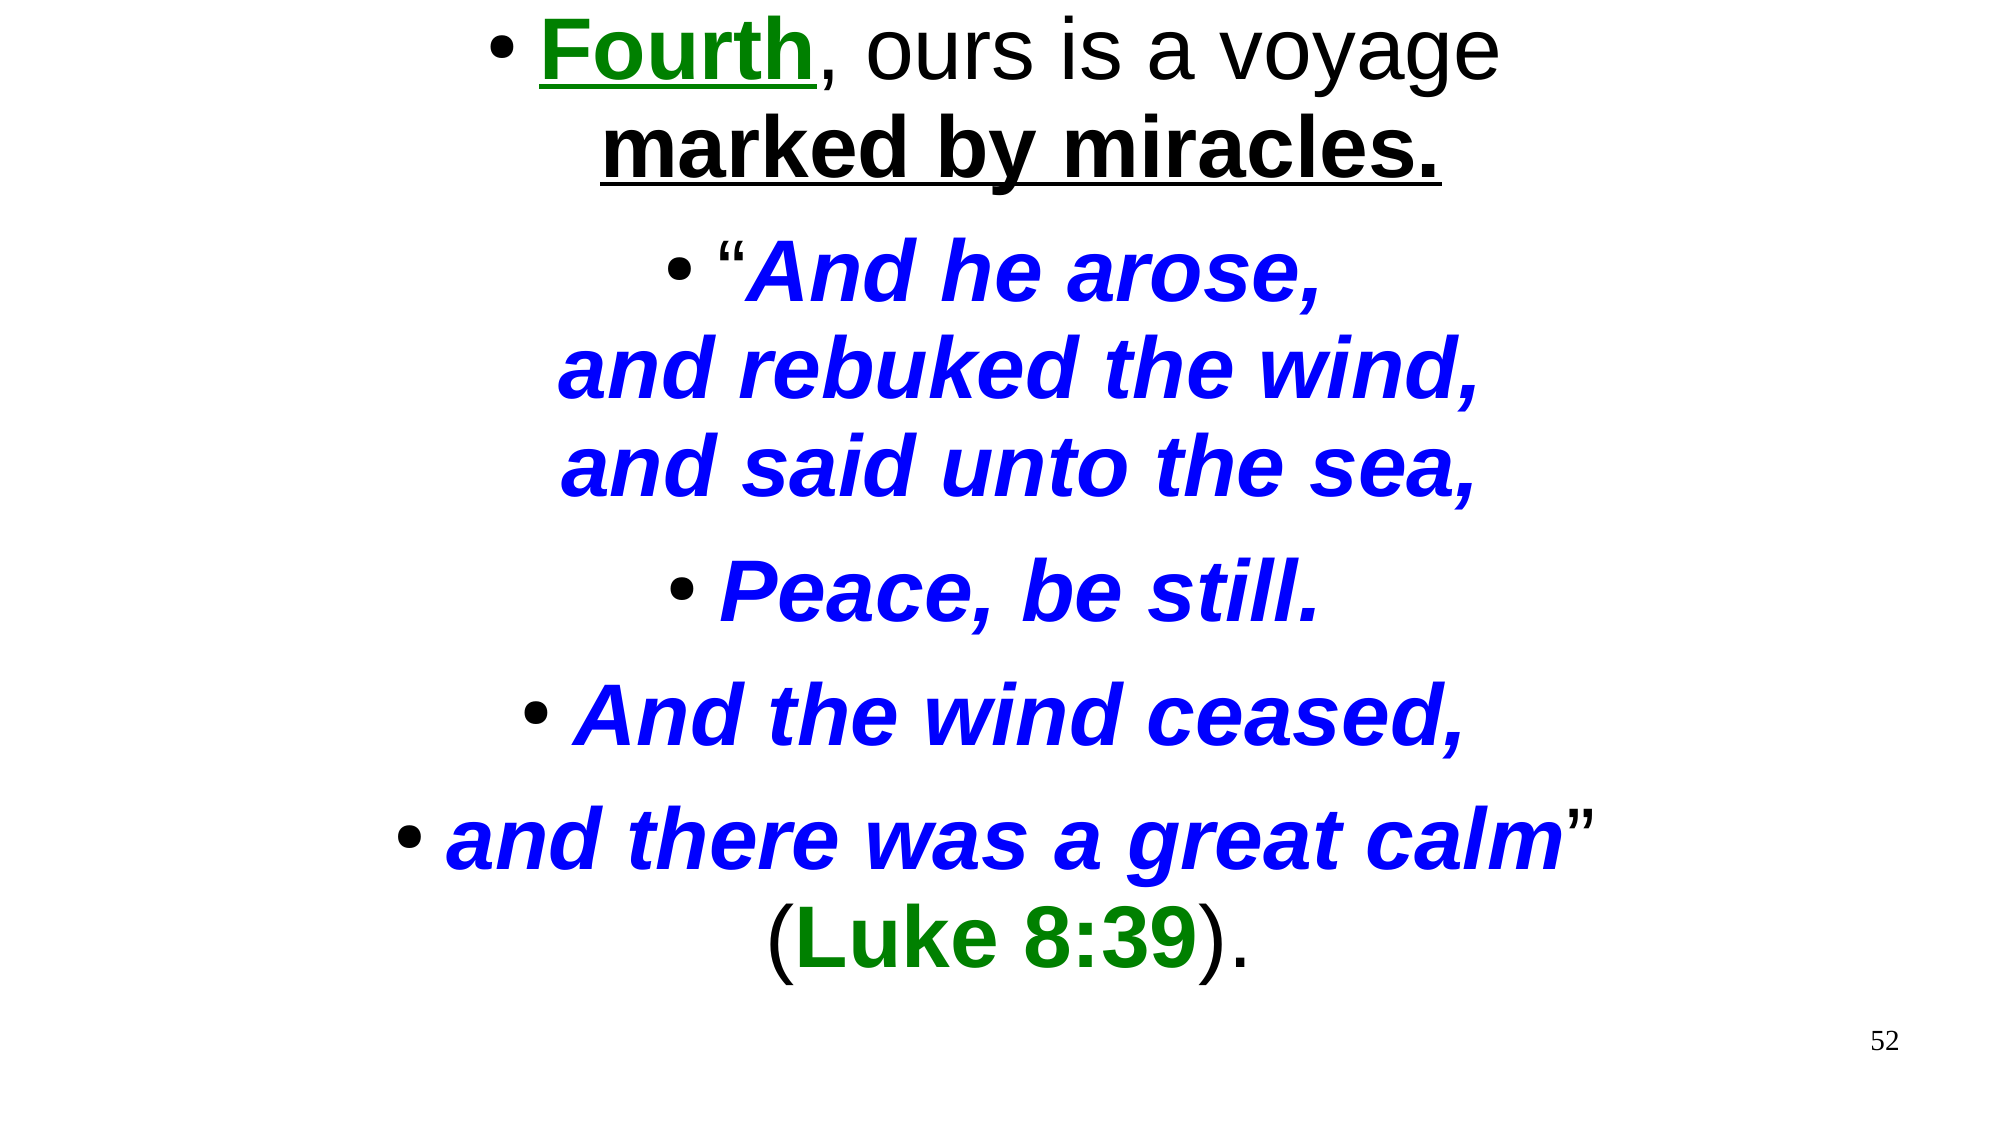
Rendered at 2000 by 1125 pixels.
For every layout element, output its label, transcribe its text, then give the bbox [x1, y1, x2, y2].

list Fourth, ours is a voyage marked by miracles. “And he arose, and rebuked the wind, and said unto the sea, Peace, be still. And the wind ceased, and there was a great calm” (Luke 8:39). [0, 0, 1996, 1123]
